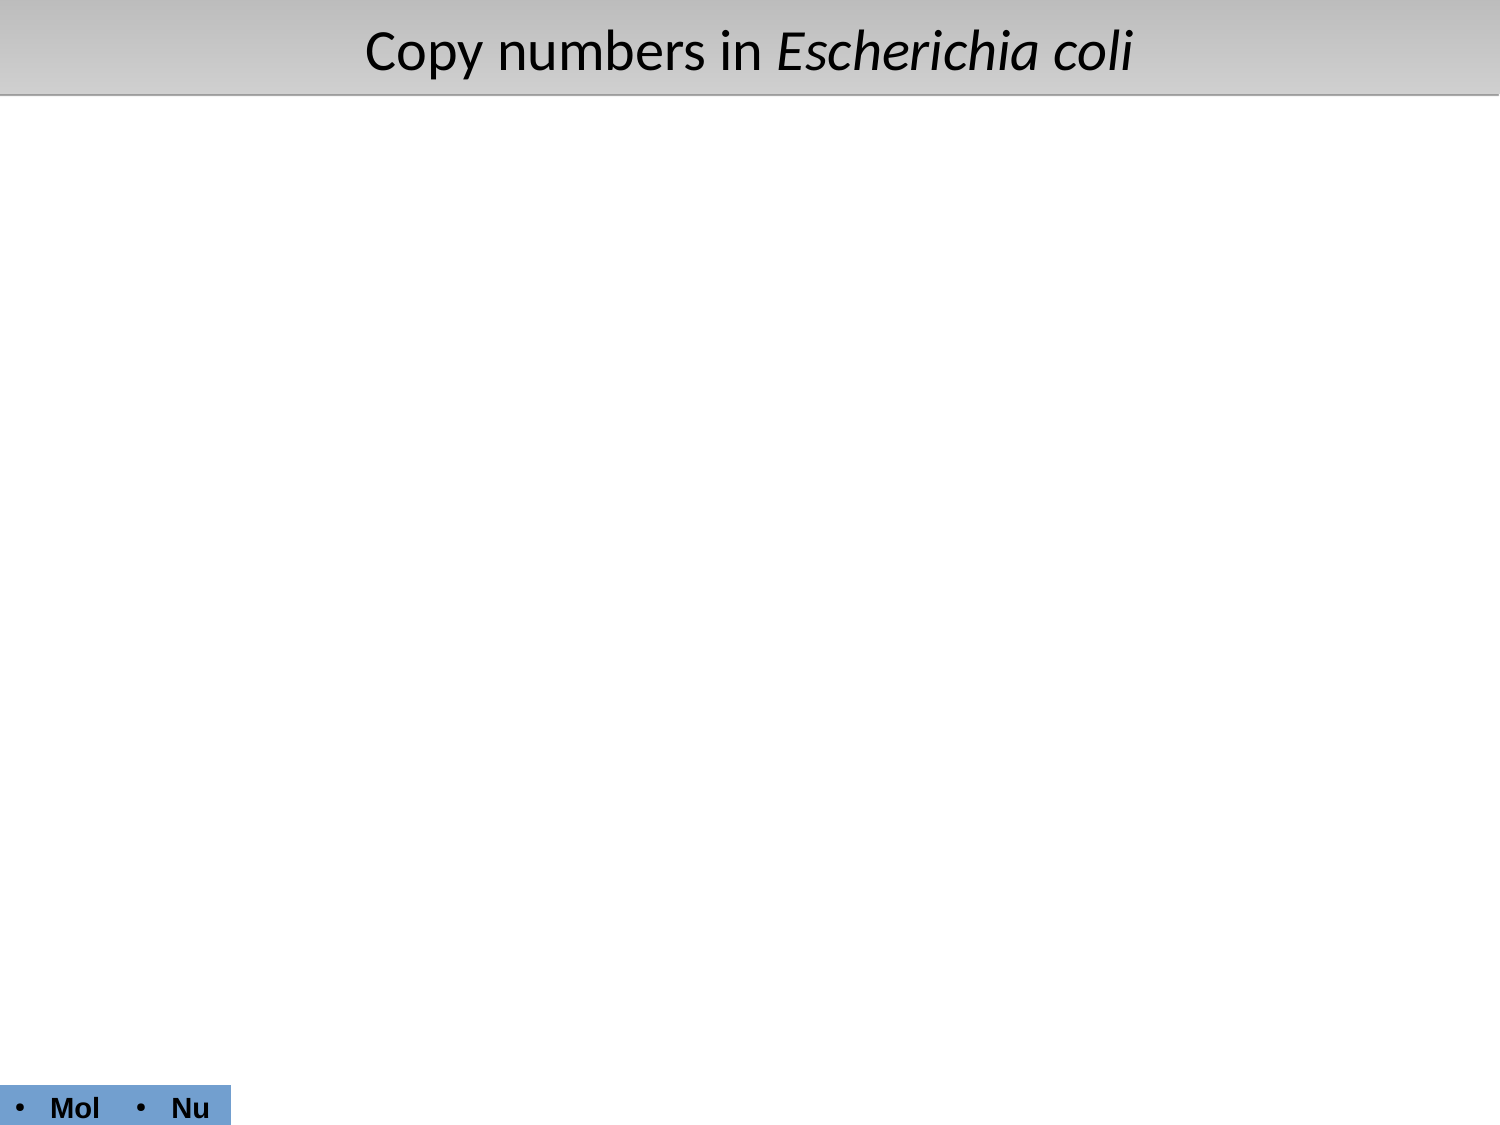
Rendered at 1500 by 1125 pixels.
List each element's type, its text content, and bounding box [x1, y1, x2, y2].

table_header Number [115, 1085, 231, 1125]
title Copy numbers in Escherichia coli [23, 0, 1477, 94]
table_header Molecular unit [0, 1085, 115, 1125]
